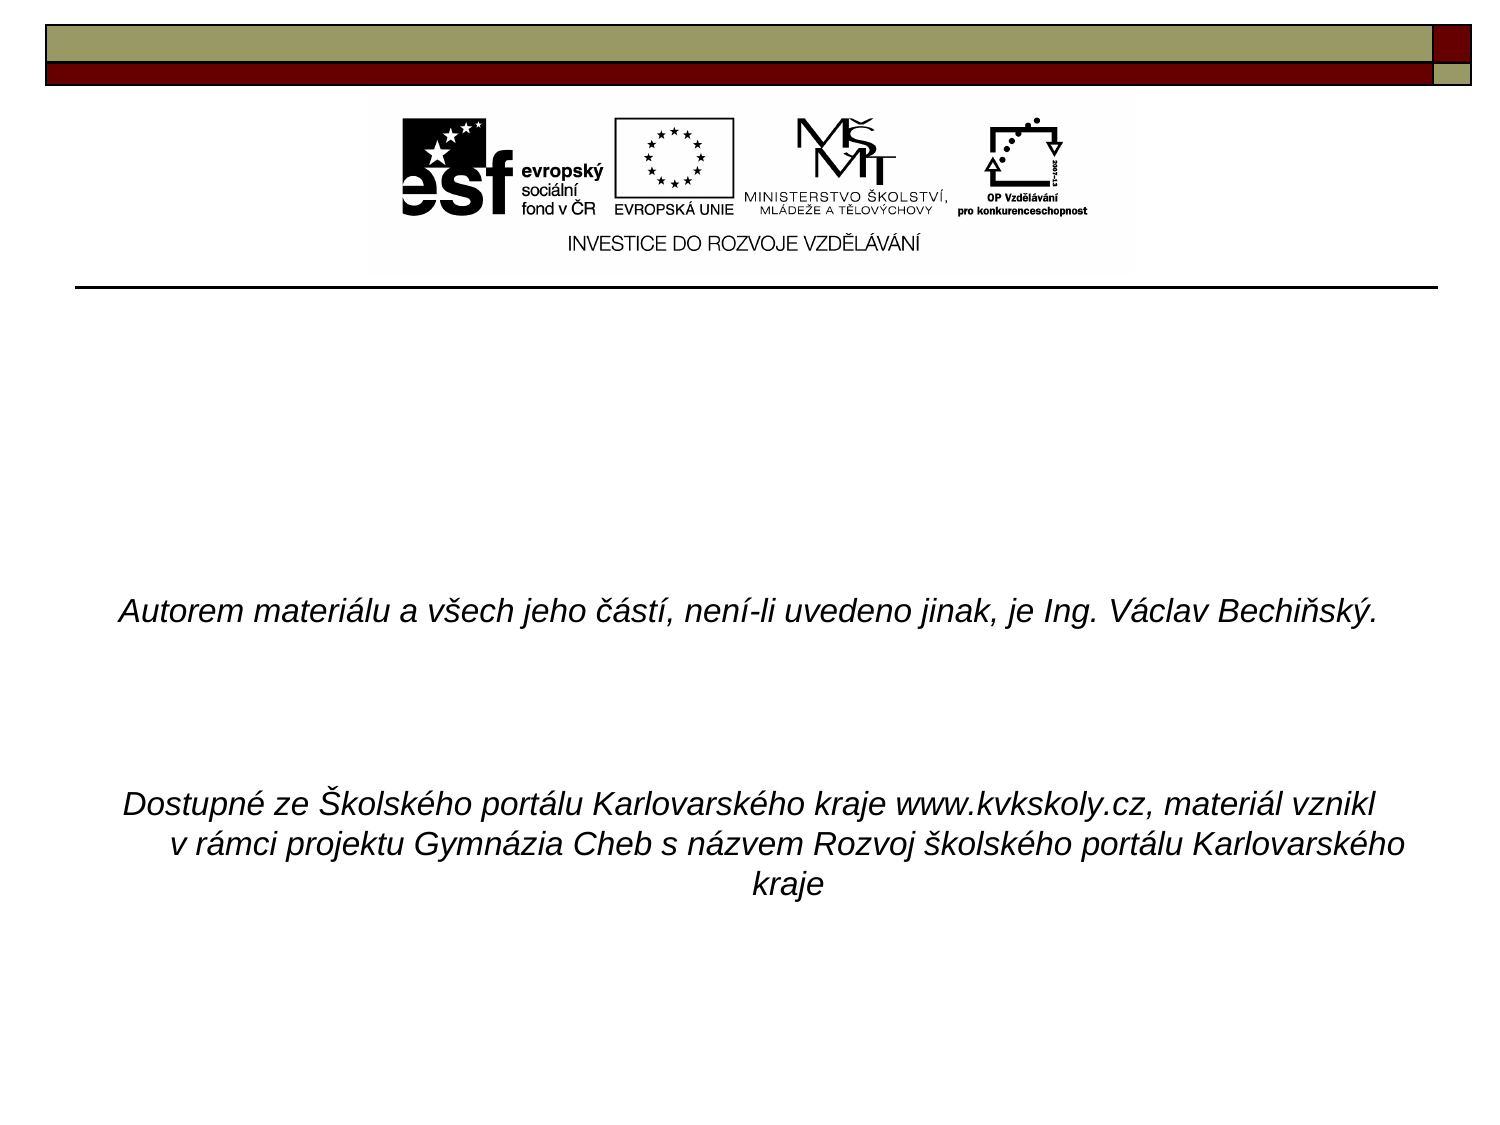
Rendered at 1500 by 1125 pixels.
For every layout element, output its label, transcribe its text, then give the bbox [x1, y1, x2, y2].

picture [366, 87, 1134, 276]
list Autorem materiálu a všech jeho částí, není-li uvedeno jinak, je Ing. Václav Bechiňský. Dostupné ze Školského portálu Karlovarského kraje www.kvkskoly.cz, materiál vznikl v rámci projektu Gymnázia Cheb s názvem Rozvoj školského portálu Karlovarského kraje [75, 299, 1426, 1125]
